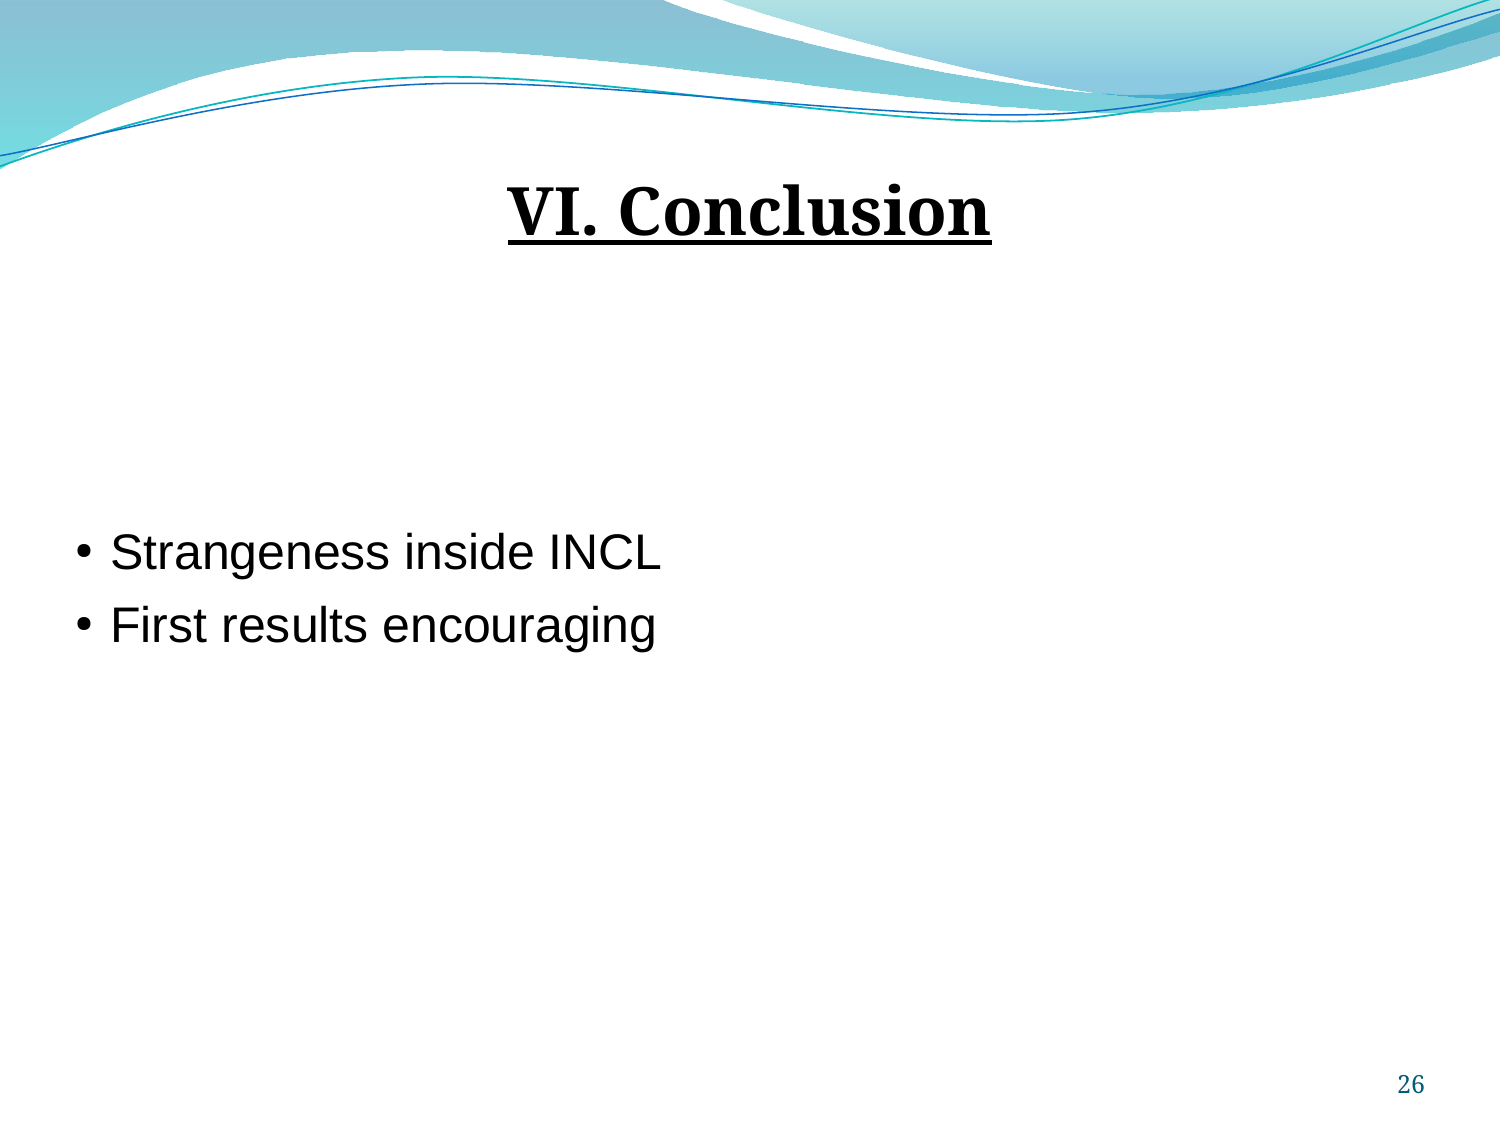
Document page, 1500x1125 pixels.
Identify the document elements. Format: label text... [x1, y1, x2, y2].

title VI. Conclusion [75, 115, 1425, 303]
text_box Strangeness inside INCL First results encouraging [75, 413, 1471, 765]
